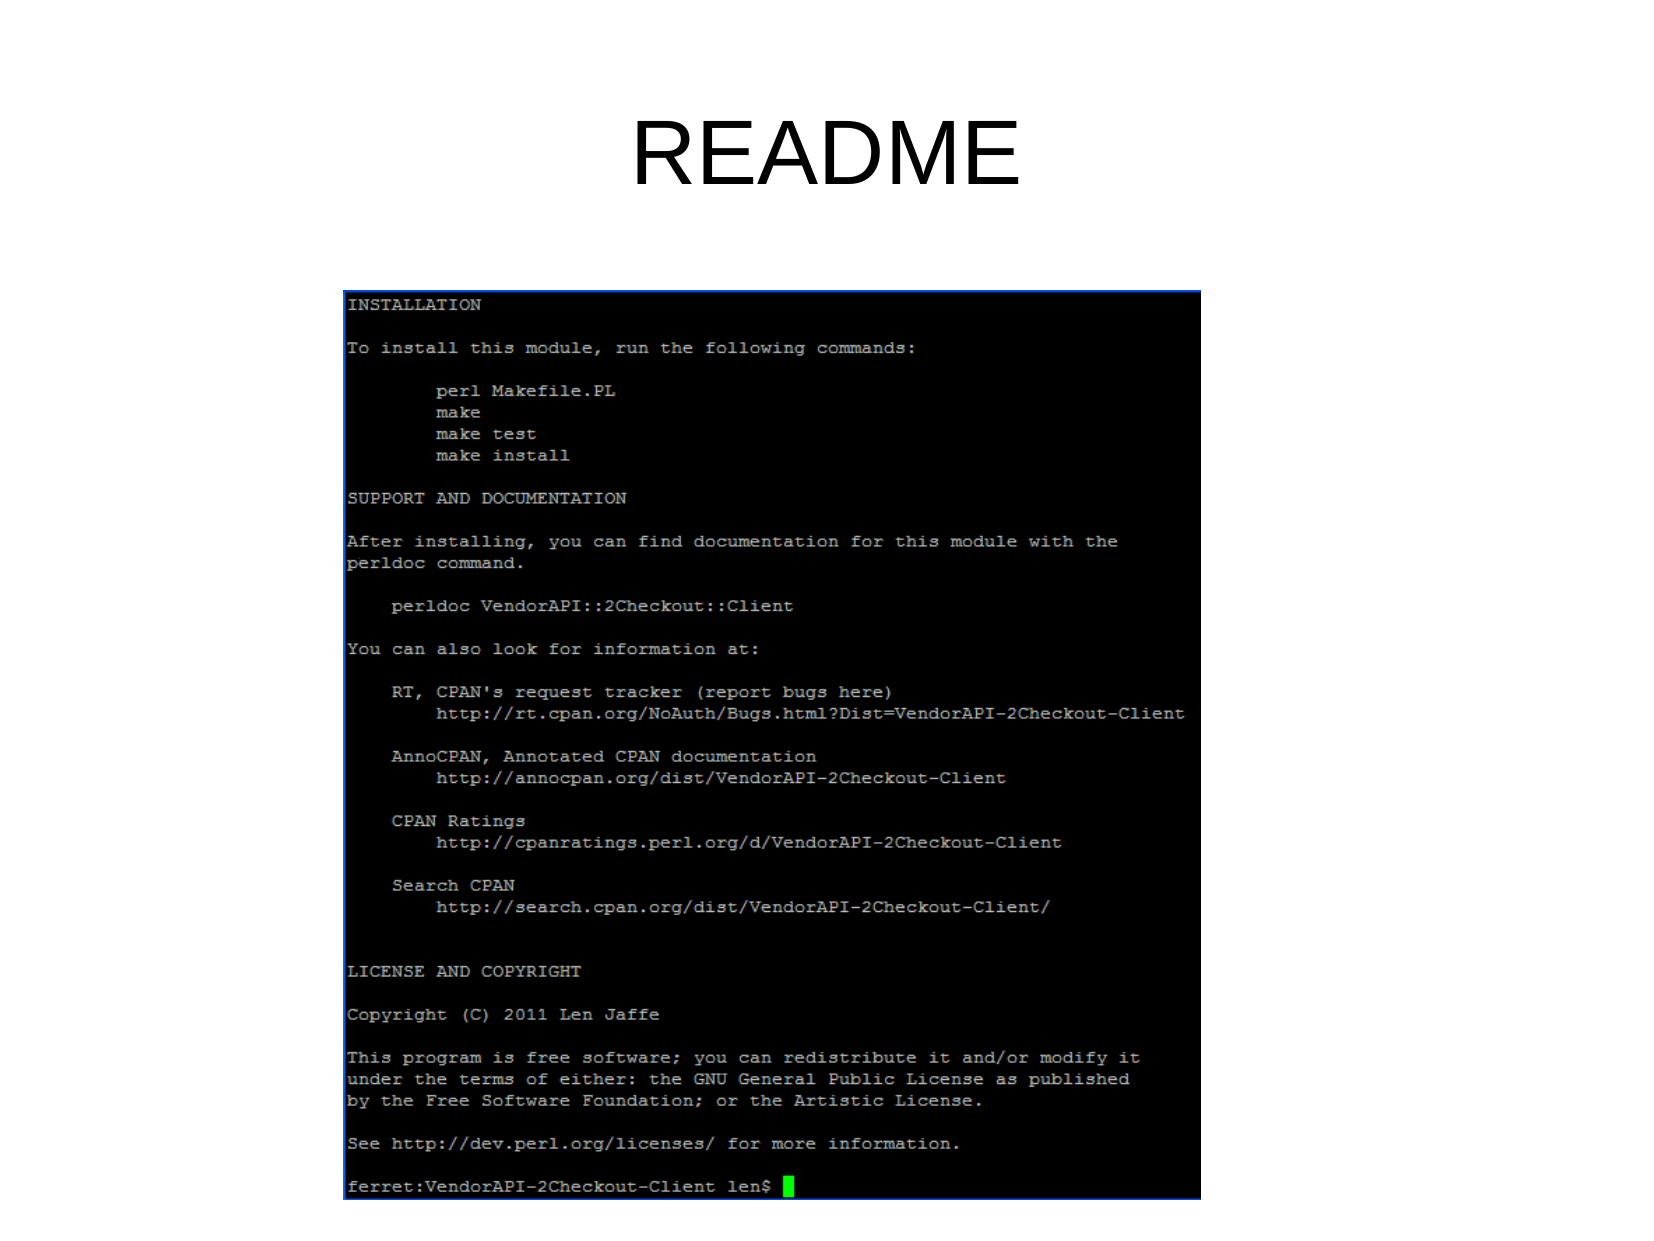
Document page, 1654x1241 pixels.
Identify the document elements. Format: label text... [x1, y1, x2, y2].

title README [82, 49, 1571, 257]
picture [343, 290, 1201, 1201]
